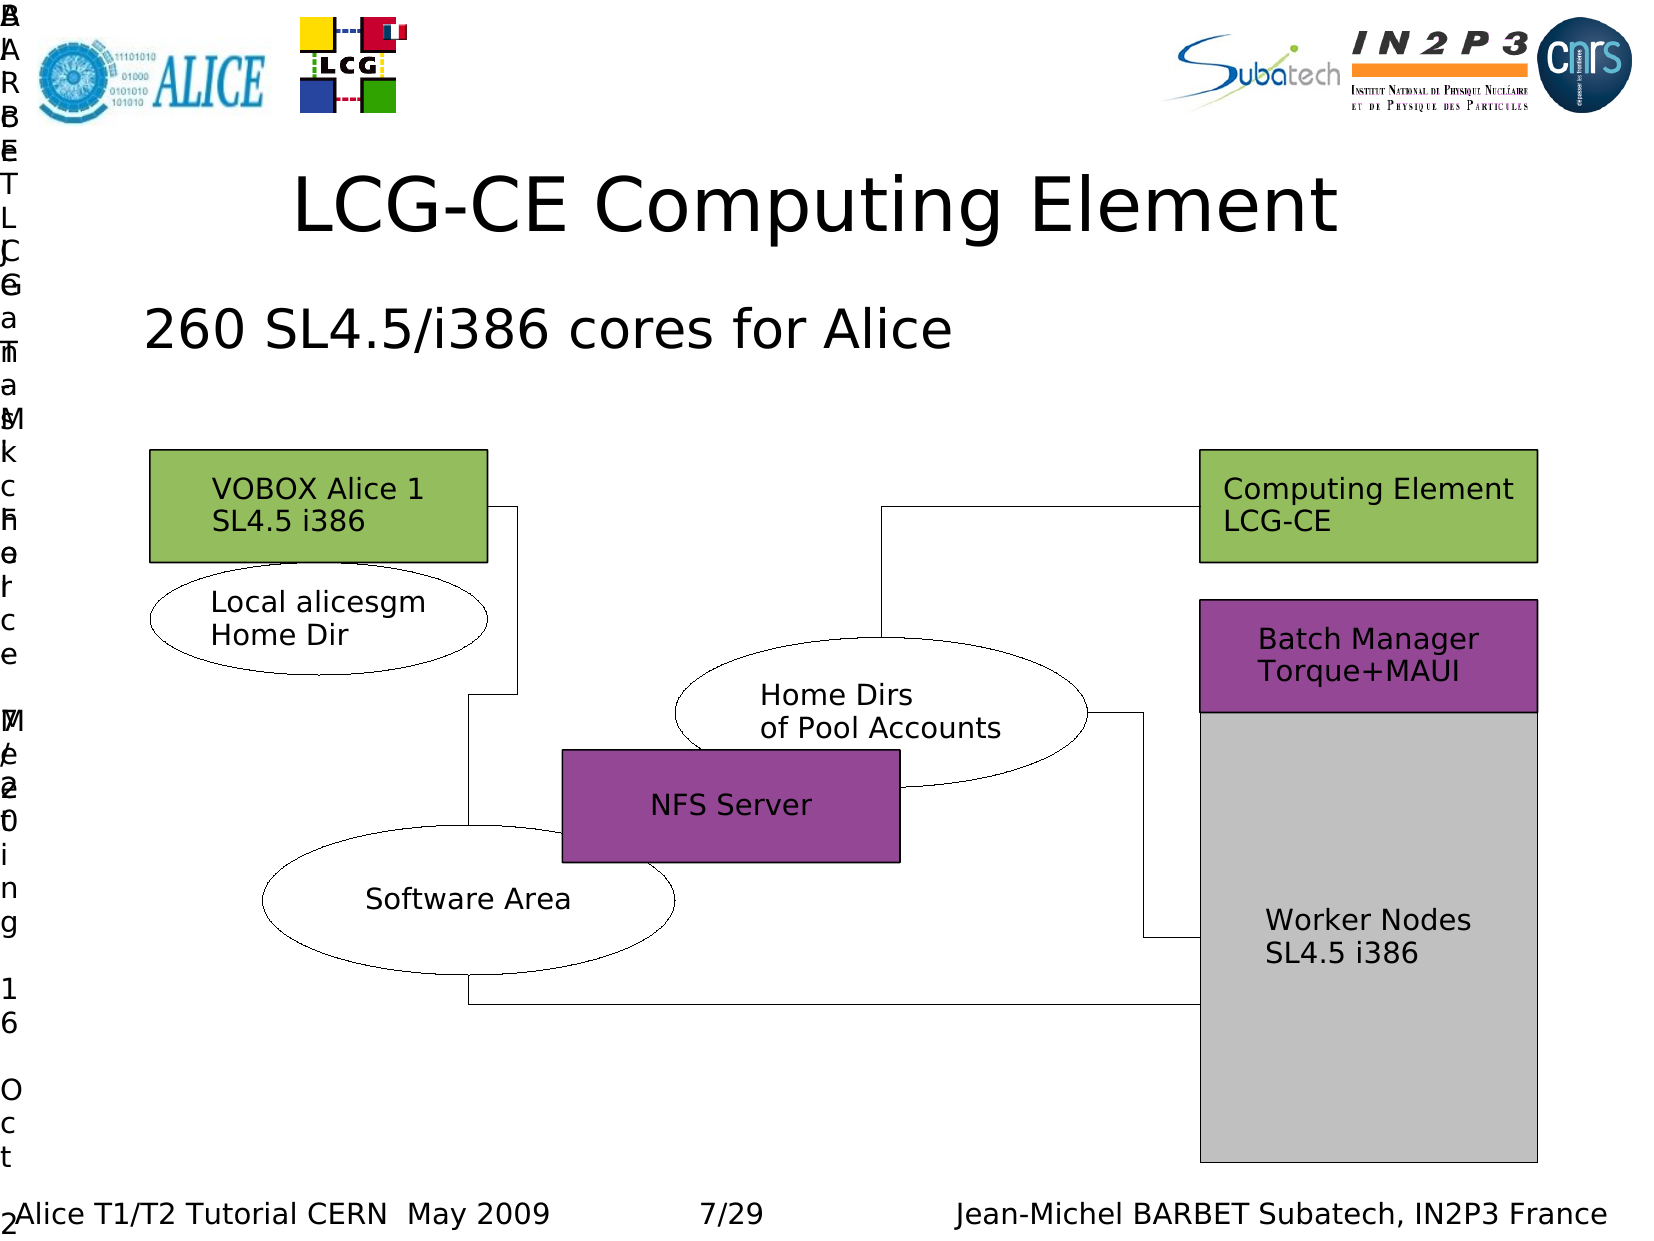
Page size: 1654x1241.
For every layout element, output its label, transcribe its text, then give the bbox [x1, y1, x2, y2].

text_box Batch Manager Torque+MAUI [1199, 599, 1538, 713]
picture [1162, 34, 1340, 102]
text_box Home Dirs of Pool Accounts [675, 637, 1088, 788]
picture [37, 37, 276, 127]
picture [300, 17, 409, 102]
text_box VOBOX Alice 1 SL4.5 i386 [149, 449, 488, 563]
text_box Worker Nodes SL4.5 i386 [1200, 713, 1538, 1163]
text_box Computing Element LCG-CE [1199, 449, 1538, 563]
picture [1537, 17, 1632, 113]
picture [1350, 21, 1528, 102]
text_box NFS Server [562, 749, 901, 863]
title LCG-CE Computing Element [121, 102, 1534, 310]
list 260 SL4.5/i386 cores for Alice [125, 300, 1538, 406]
text_box Local alicesgm Home Dir [150, 562, 488, 676]
text_box Software Area [262, 825, 676, 976]
